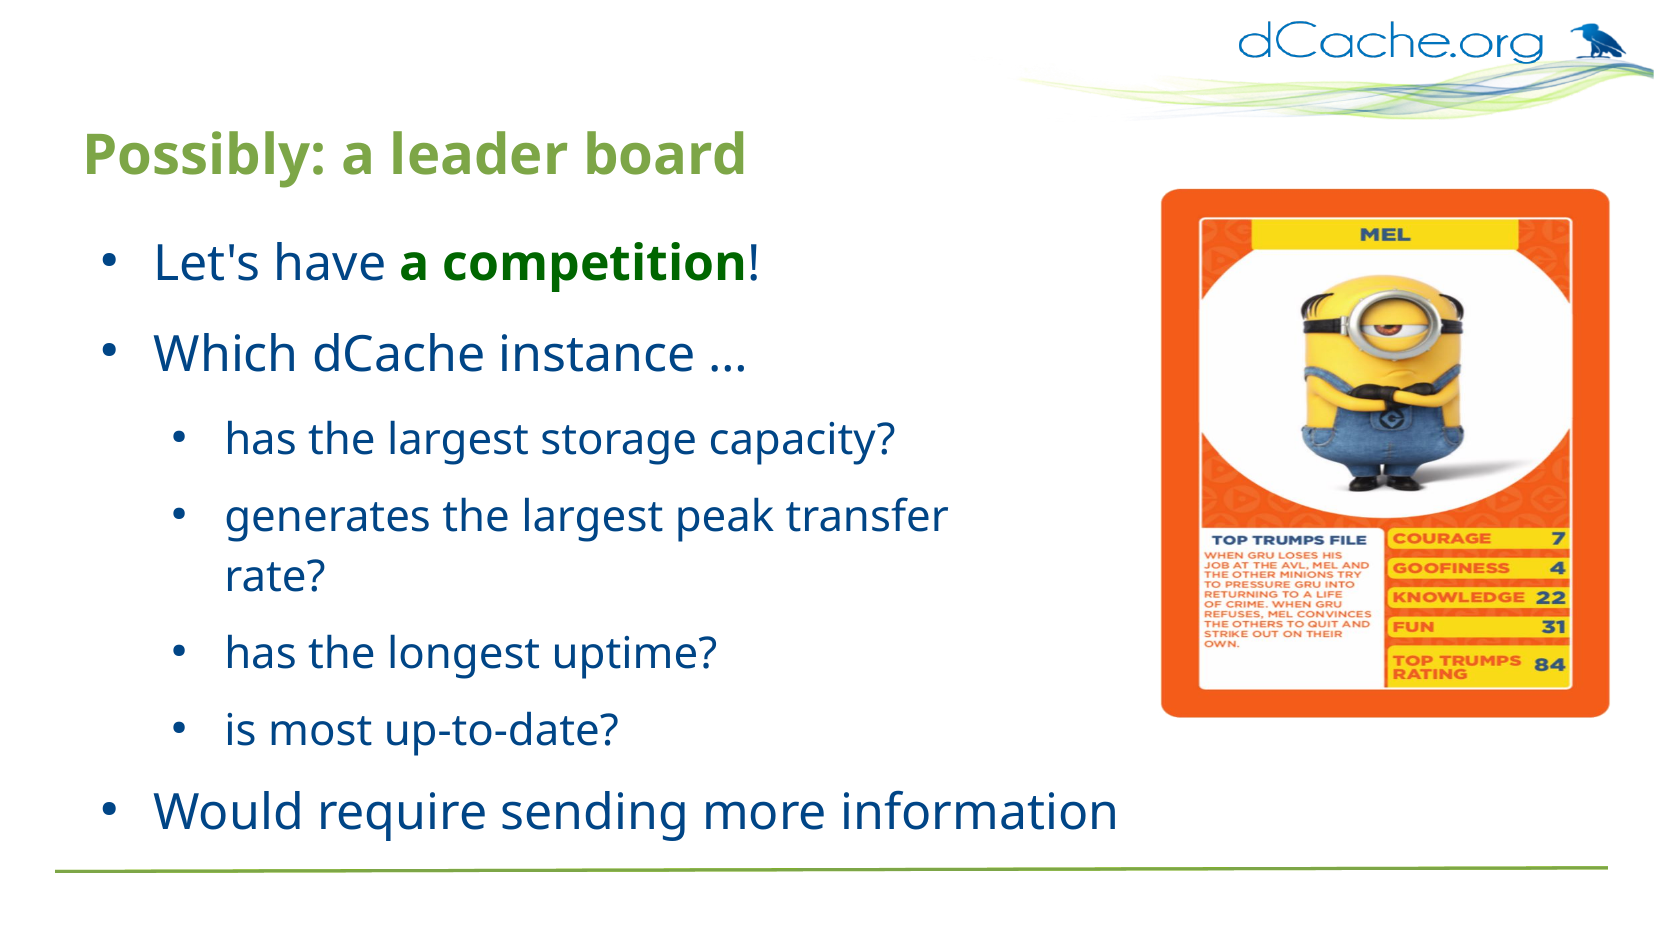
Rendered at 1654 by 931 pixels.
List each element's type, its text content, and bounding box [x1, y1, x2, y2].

list Let's have a competition! Which dCache instance … has the largest storage capacity? generates the largest peak transfer rate? has the longest uptime? is most up-to-date? Would require sending more information [82, 227, 1571, 856]
picture [956, 12, 1654, 127]
picture [1159, 188, 1611, 718]
title Possibly: a leader board [82, 116, 1605, 189]
